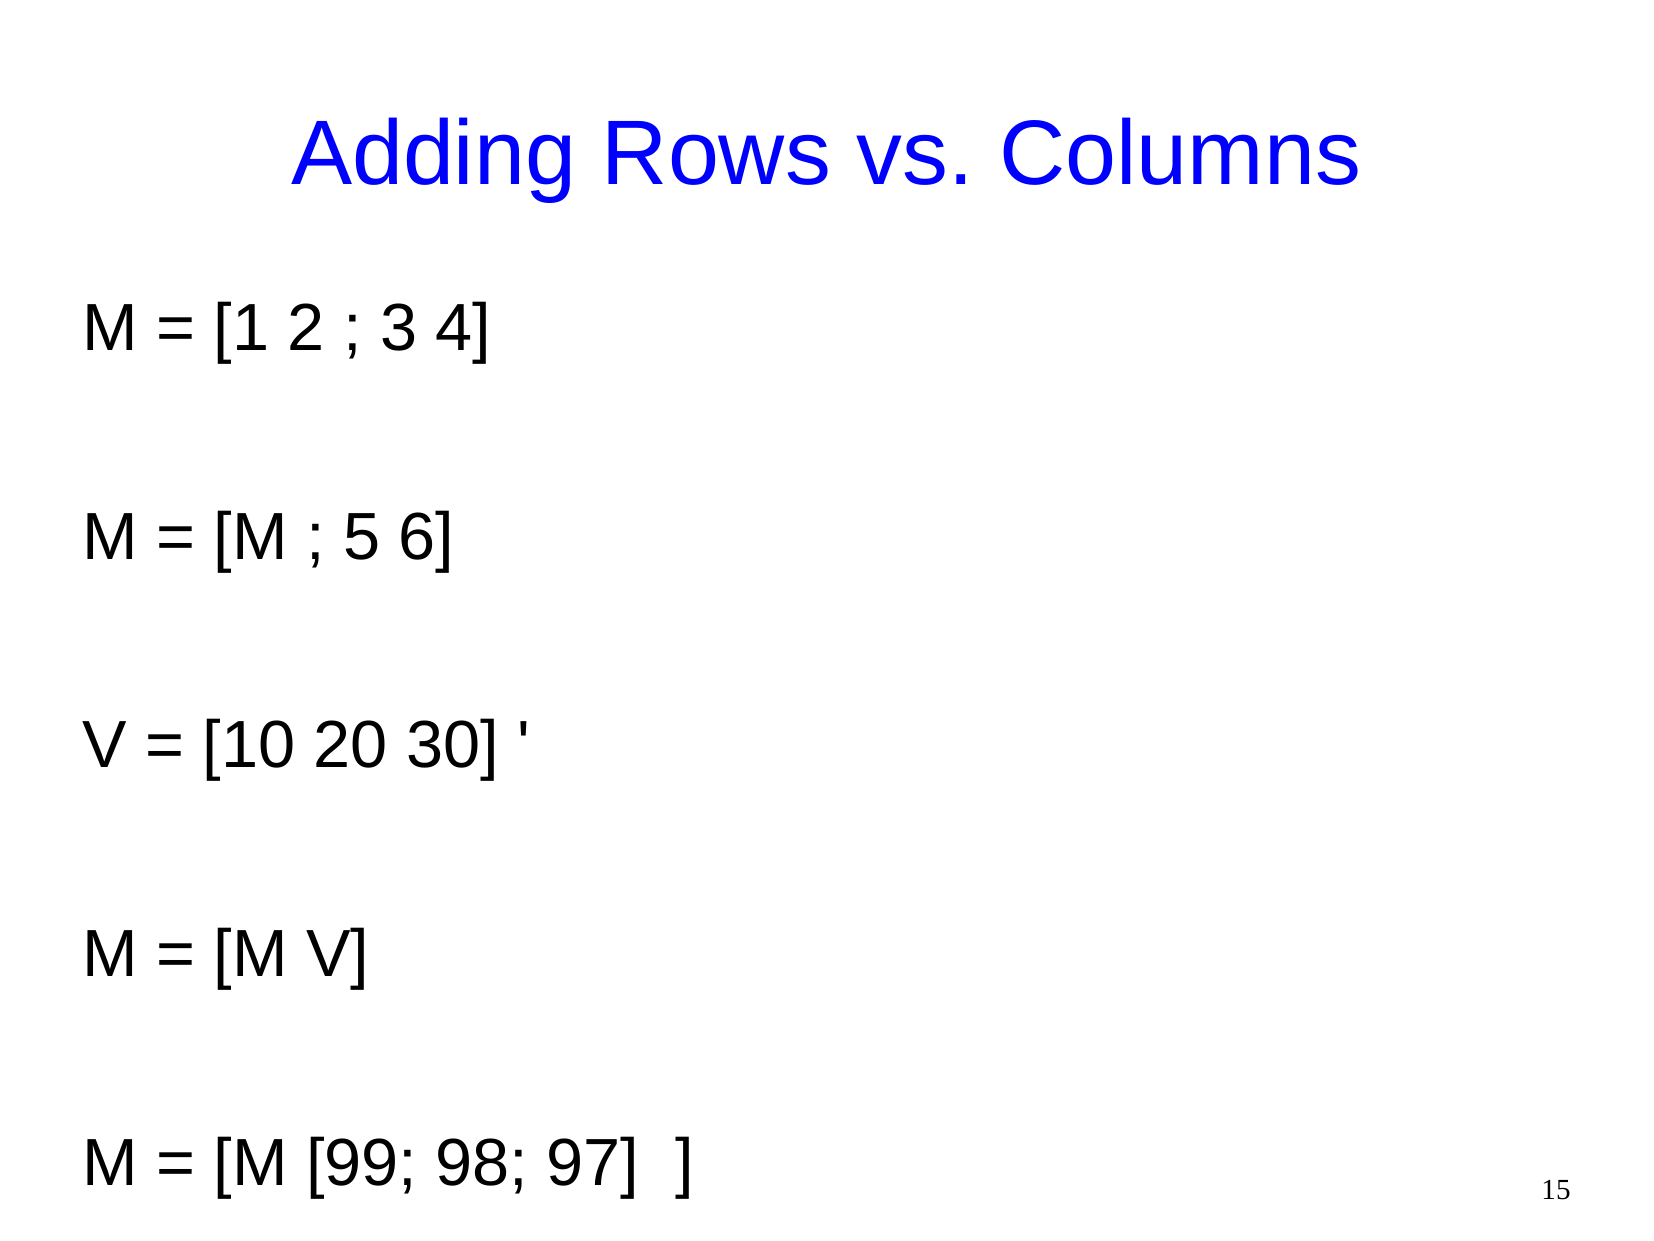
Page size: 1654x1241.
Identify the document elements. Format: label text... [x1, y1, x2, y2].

list M = [1 2 ; 3 4] M = [M ; 5 6] V = [10 20 30] ' M = [M V] M = [M [99; 98; 97] ] [82, 290, 1571, 1200]
title Adding Rows vs. Columns [82, 49, 1571, 257]
